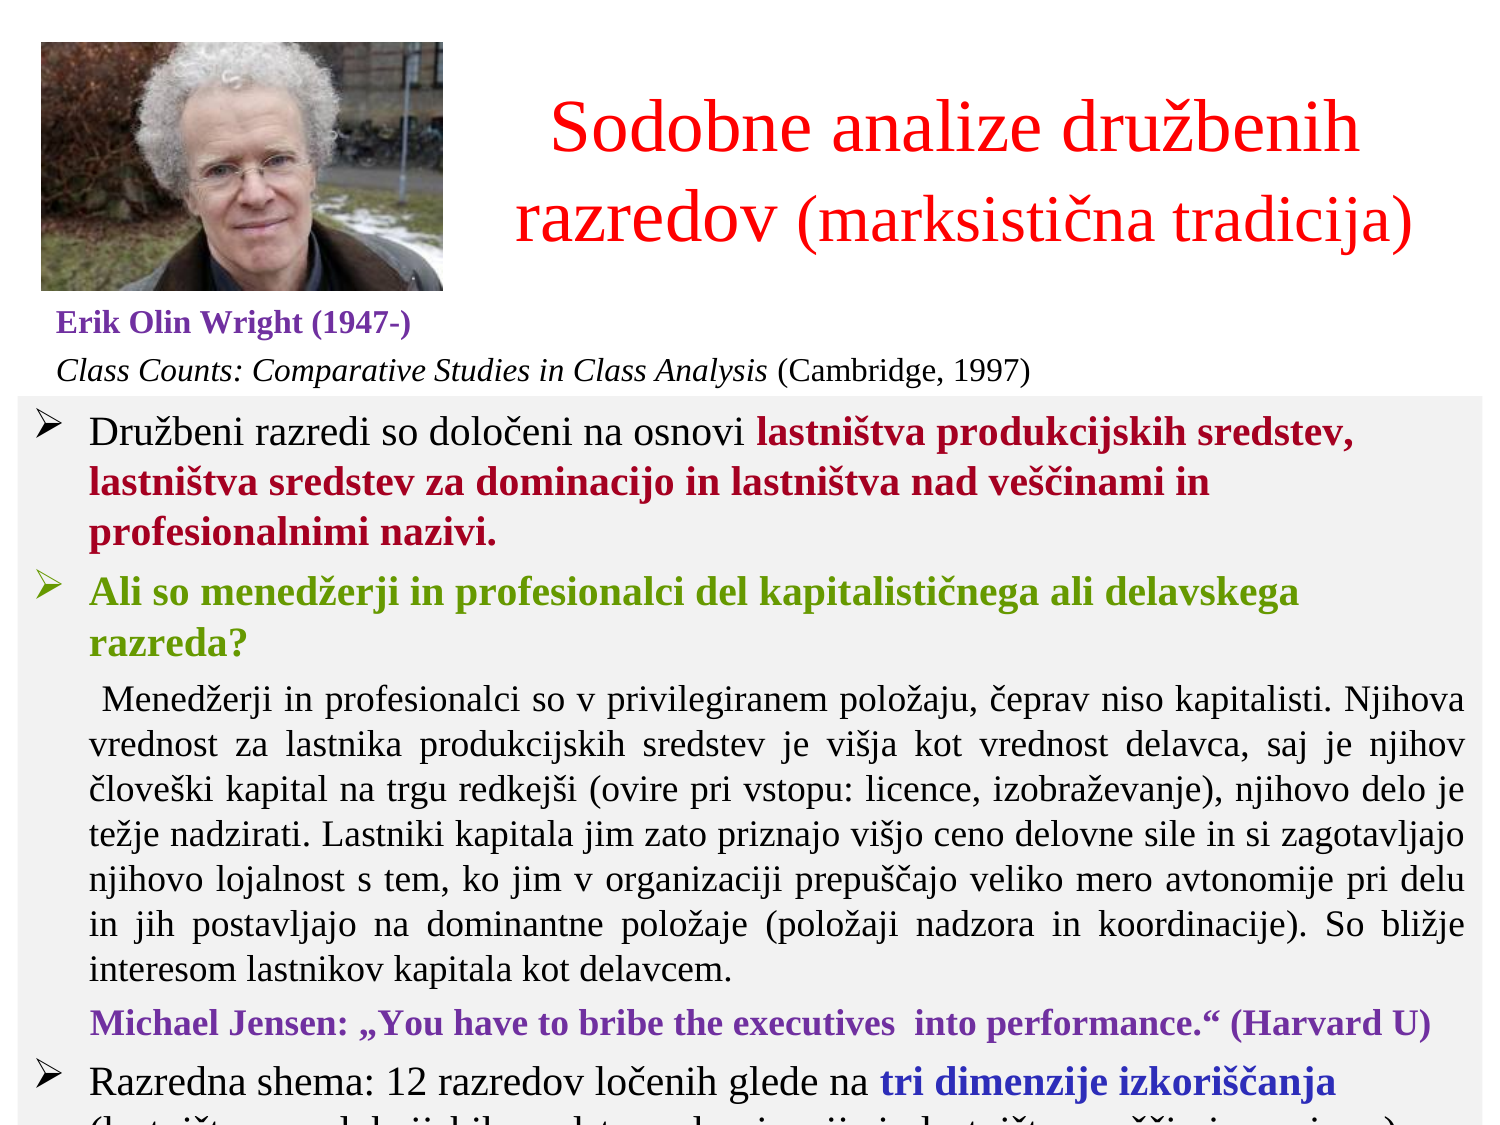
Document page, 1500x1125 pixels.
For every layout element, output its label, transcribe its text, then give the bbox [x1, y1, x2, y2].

picture [41, 42, 443, 291]
text_box Erik Olin Wright (1947-) Class Counts: Comparative Studies in Class Analysis (Cambridge, 1997) [41, 292, 1117, 396]
list Družbeni razredi so določeni na osnovi lastništva produkcijskih sredstev, lastništva sredstev za dominacijo in lastništva nad veščinami in profesionalnimi nazivi. Ali so menedžerji in profesionalci del kapitalističnega ali delavskega razreda? Menedžerji in profesionalci so v privilegiranem položaju, čeprav niso kapitalisti. Njihova vrednost za lastnika produkcijskih sredstev je višja kot vrednost delavca, saj je njihov človeški kapital na trgu redkejši (ovire pri vstopu: licence, izobraževanje), njihovo delo je težje nadzirati. Lastniki kapitala jim zato priznajo višjo ceno delovne sile in si zagotavljajo njihovo lojalnost s tem, ko jim v organizaciji prepuščajo veliko mero avtonomije pri delu in jih postavljajo na dominantne položaje (položaji nadzora in koordinacije). So bližje interesom lastnikov kapitala kot delavcem. Michael Jensen: „You have to bribe the executives into performance.“ (Harvard U) Razredna shema: 12 razredov ločenih glede na tri dimenzije izkoriščanja (lastništvo produkcijskih sredstev, dominacija in lastništvo veščin in nazivov) According to Wright, employees with sought-after and reward-inelastically supplied skills (due to natural scarcities or socially constructed and imposed restrictions on supply, such as licensing, barriers to entry into training programs, etc.) are in a 'privileged [surplus] appropriation location within exploitation relations' because, while they are not capitalists, they are more precious to the owner of the means of production than less skilled workers and harder to monitor and evaluate in terms of labor effort. The owner(s) of the means of production or their employer in general therefore has to pay them a 'scarcity' or 'skill/credential' rent (thus raising their compensation above the actual cost of producing and reproducing their labor-power) and tries to 'buy' their loyalty by giving them ownership stakes, endowing them with delegated authority over their fellow workers and/or allowing them to more or less be autonomous in determining the pace and direction of their work. Thus, expert, executive manager, and expert manager employees tend to be closer to the interests of the 'bosses' than other workers. Erik Olin Wright's work includes, which uses data collected in various industrialized countries, including the United States, Canada, Norway and Sweden. He is a professor of sociology at the University of Wisconsin–Madison. [17, 396, 1483, 1125]
title Sodobne analize družbenih razredov (marksistična tradicija) [448, 69, 1483, 265]
